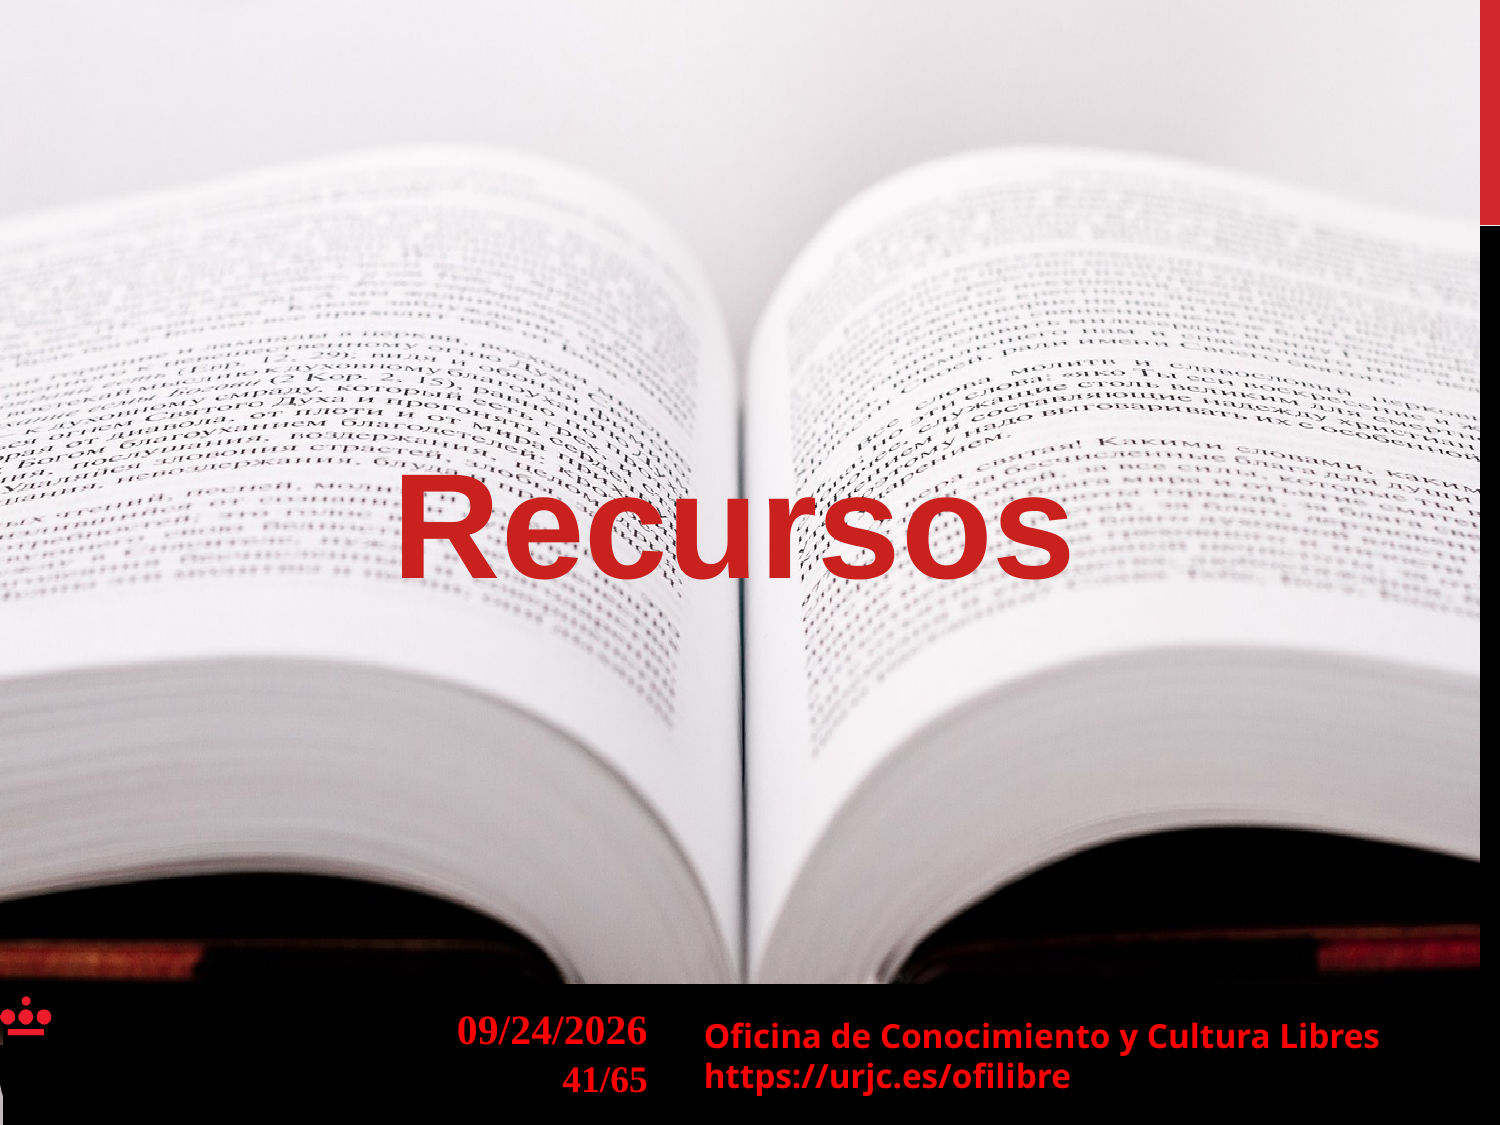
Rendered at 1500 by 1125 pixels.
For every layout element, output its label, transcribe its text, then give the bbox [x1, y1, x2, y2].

text_box Recursos [120, 435, 1351, 618]
picture [0, 0, 1500, 1014]
title [75, 285, 1425, 661]
